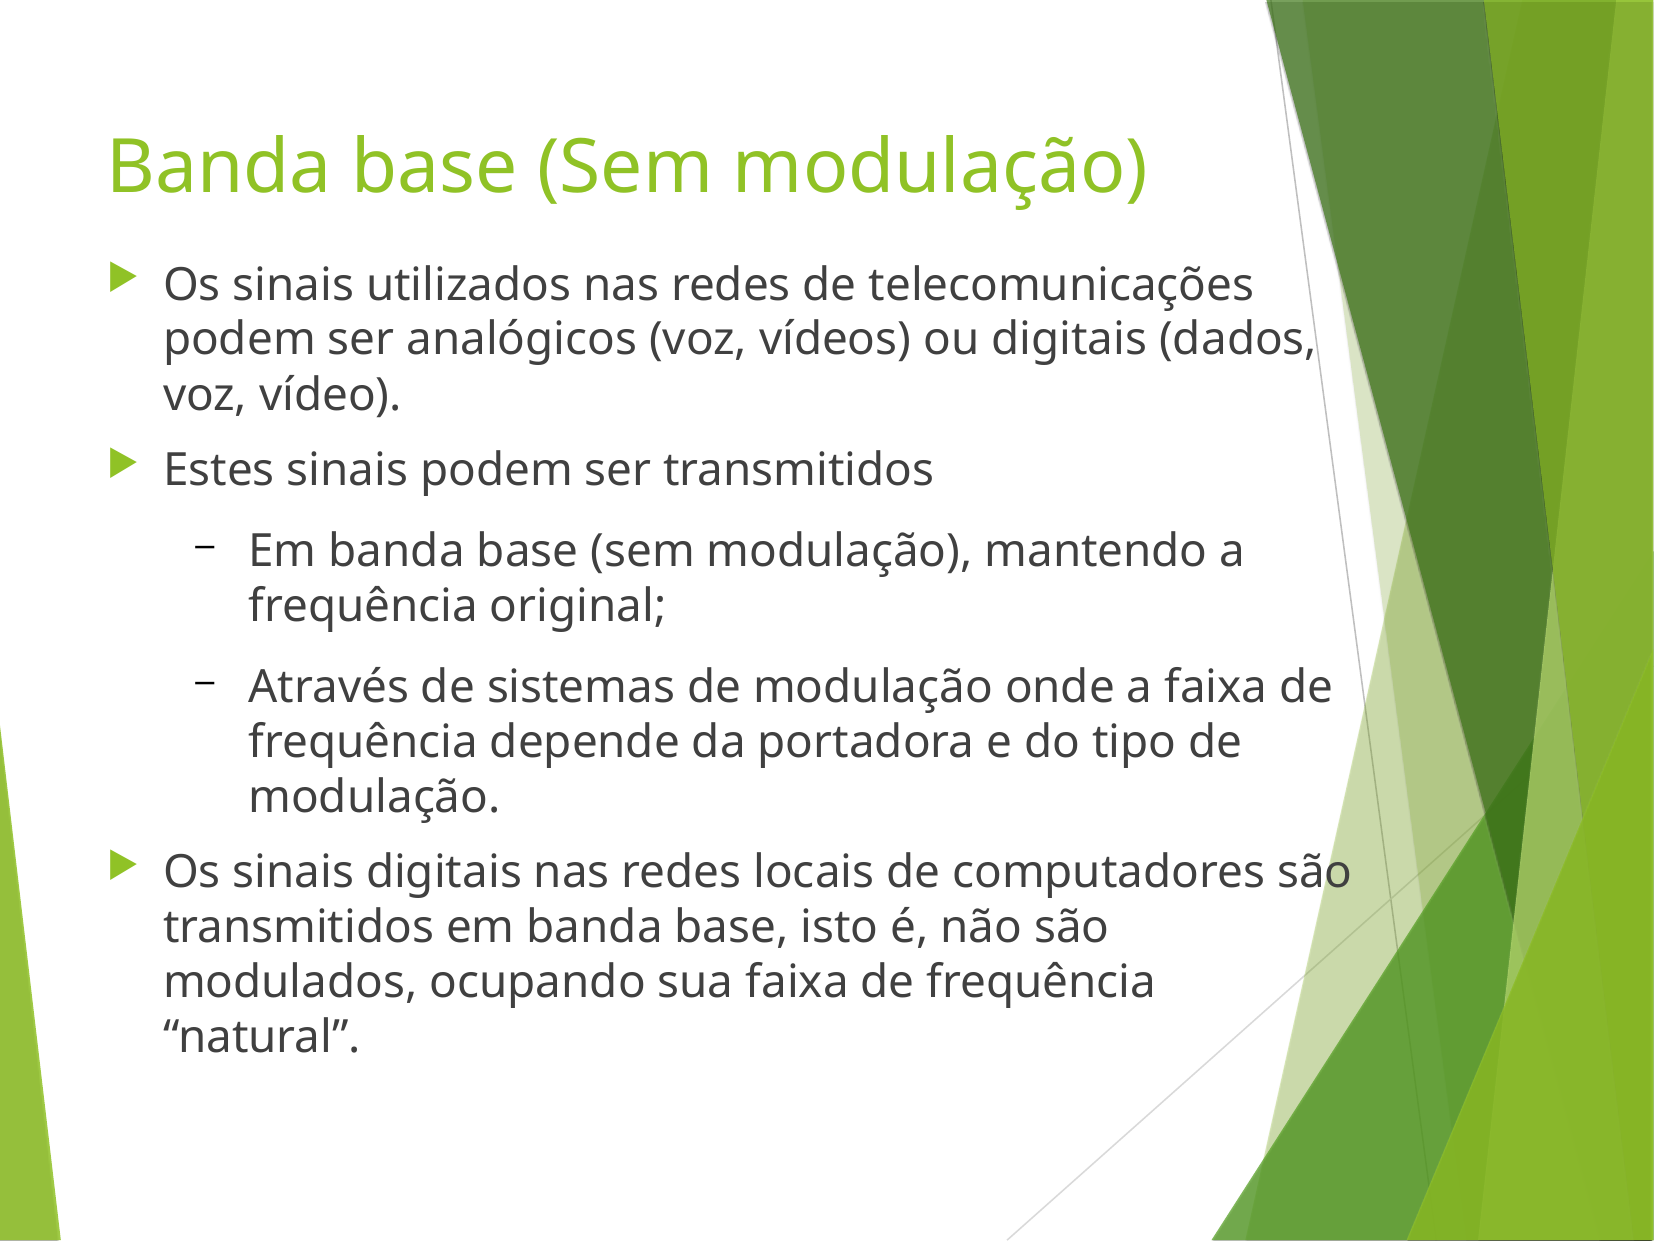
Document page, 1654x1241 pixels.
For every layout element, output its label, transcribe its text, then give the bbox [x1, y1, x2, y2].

list Os sinais utilizados nas redes de telecomunicações podem ser analógicos (voz, vídeos) ou digitais (dados, voz, vídeo). Estes sinais podem ser transmitidos Em banda base (sem modulação), mantendo a frequência original; Através de sistemas de modulação onde a faixa de frequência depende da portadora e do tipo de modulação. Os sinais digitais nas redes locais de computadores são transmitidos em banda base, isto é, não são modulados, ocupando sua faixa de frequência “natural”. [91, 246, 1381, 1179]
title Banda base (Sem modulação) [91, 110, 1258, 246]
